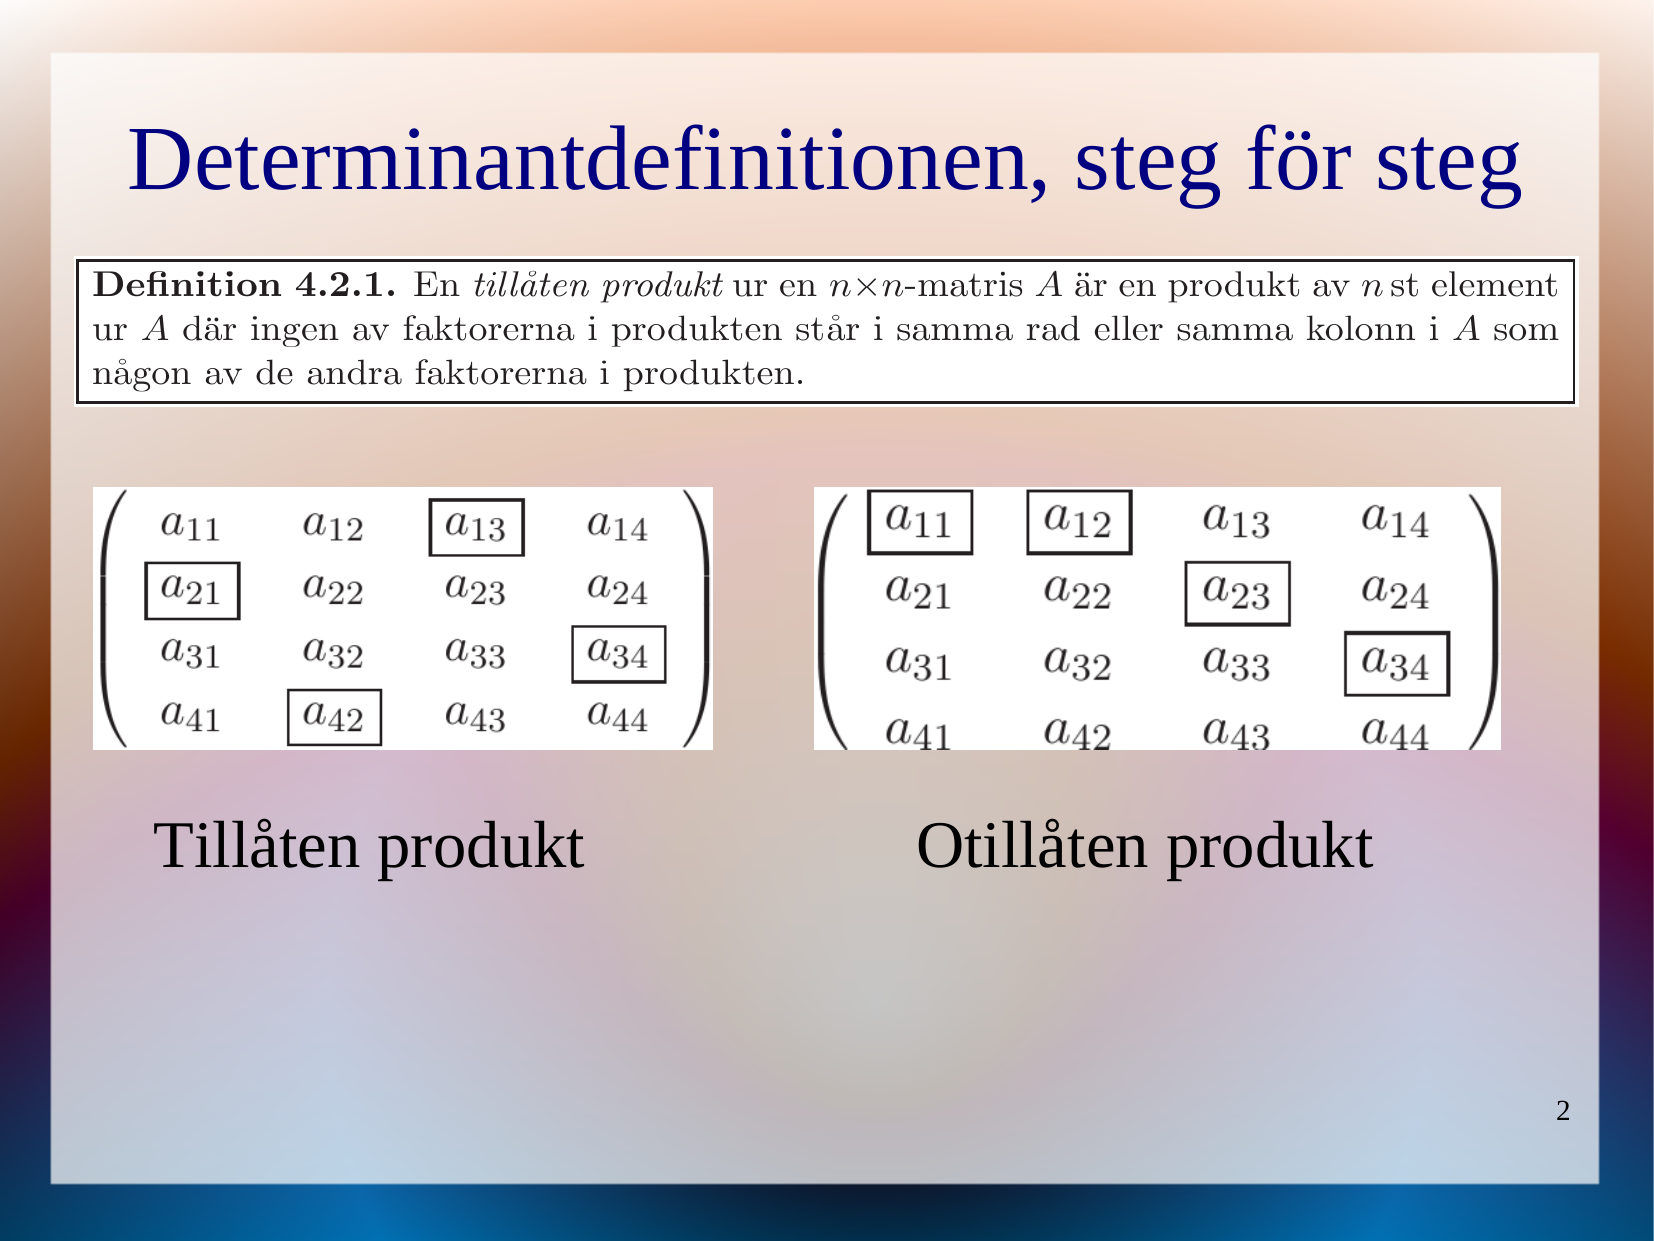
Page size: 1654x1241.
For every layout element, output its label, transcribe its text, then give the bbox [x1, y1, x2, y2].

list Tillåten produkt [82, 290, 809, 1094]
picture [0, 0, 1654, 1241]
title Determinantdefinitionen, steg för steg [82, 55, 1571, 256]
list Otillåten produkt [845, 290, 1572, 1094]
